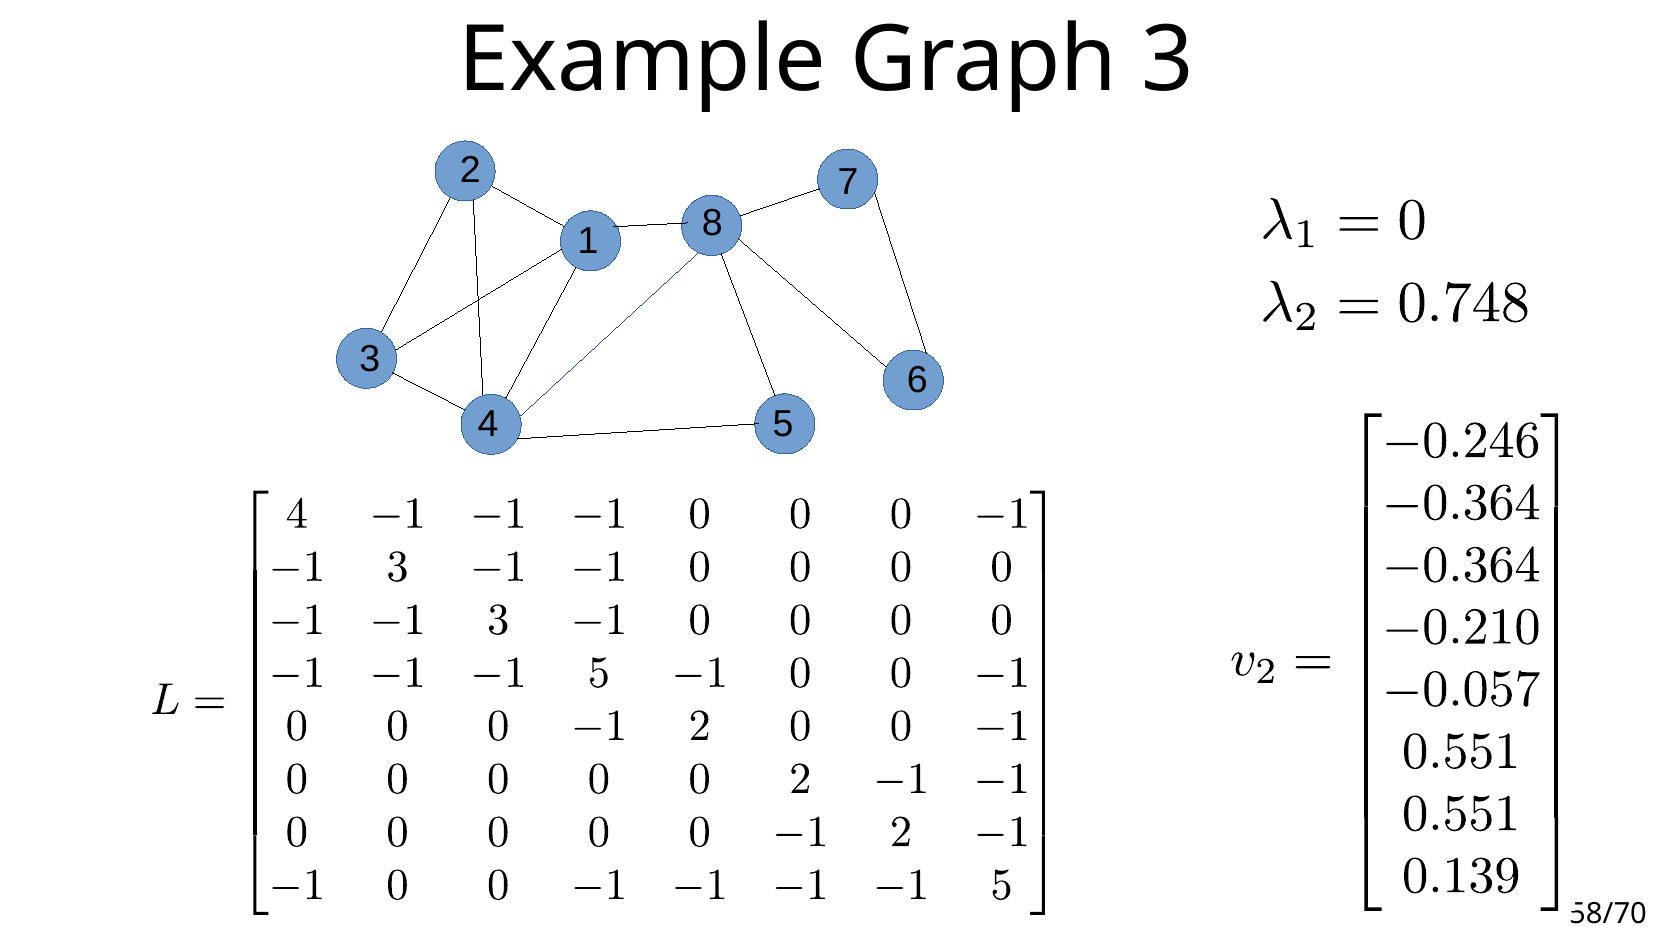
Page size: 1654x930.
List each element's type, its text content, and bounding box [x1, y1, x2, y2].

title Example Graph 3 [82, 0, 1571, 120]
text_box 8 [687, 194, 738, 252]
text_box [514, 404, 522, 444]
text_box [681, 208, 687, 243]
text_box 5 [758, 395, 809, 453]
text_box [754, 424, 758, 438]
text_box [817, 163, 822, 195]
text_box [699, 252, 726, 256]
text_box [1230, 413, 1576, 911]
text_box [614, 227, 621, 260]
text_box [754, 410, 758, 423]
text_box [874, 164, 878, 192]
text_box [150, 490, 1060, 916]
text_box [1260, 280, 1531, 331]
text_box 3 [344, 330, 395, 388]
text_box [809, 406, 815, 442]
text_box 1 [563, 212, 614, 270]
text_box [336, 338, 344, 378]
text_box 2 [444, 141, 496, 199]
text_box 7 [822, 153, 874, 210]
text_box [435, 149, 444, 193]
text_box 6 [892, 351, 943, 409]
text_box 4 [462, 395, 514, 453]
text_box [1260, 198, 1427, 248]
text_box [738, 211, 742, 238]
text_box [832, 149, 863, 153]
text_box [883, 359, 892, 402]
